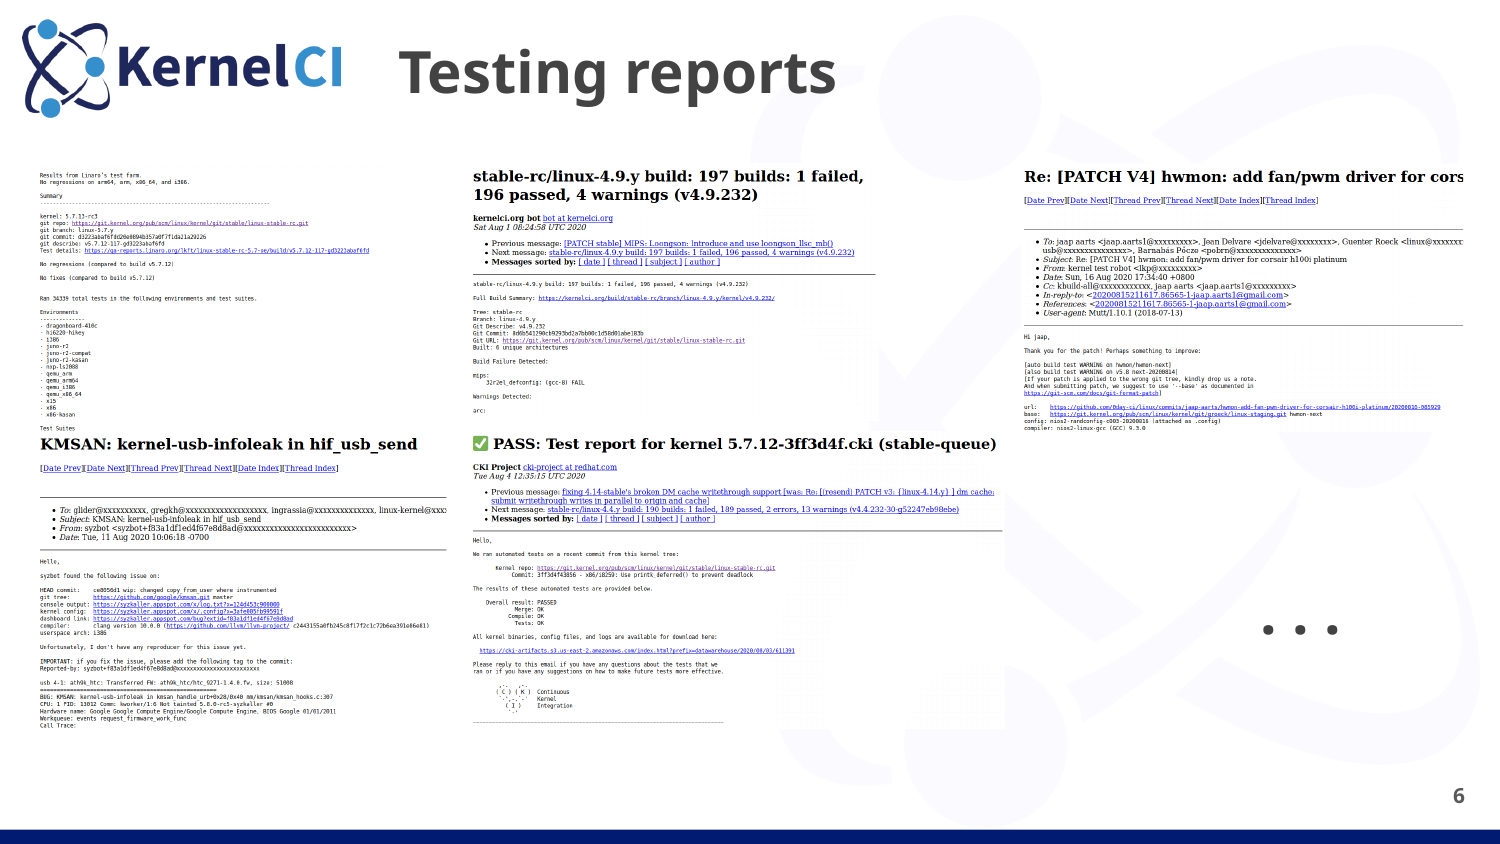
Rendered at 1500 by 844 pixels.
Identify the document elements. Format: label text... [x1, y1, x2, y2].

slide_number <number> [1389, 764, 1480, 830]
picture [22, 19, 341, 118]
title Testing reports [383, 23, 1455, 117]
picture [469, 15, 1480, 828]
picture [36, 164, 447, 729]
title . . . [1193, 563, 1356, 658]
